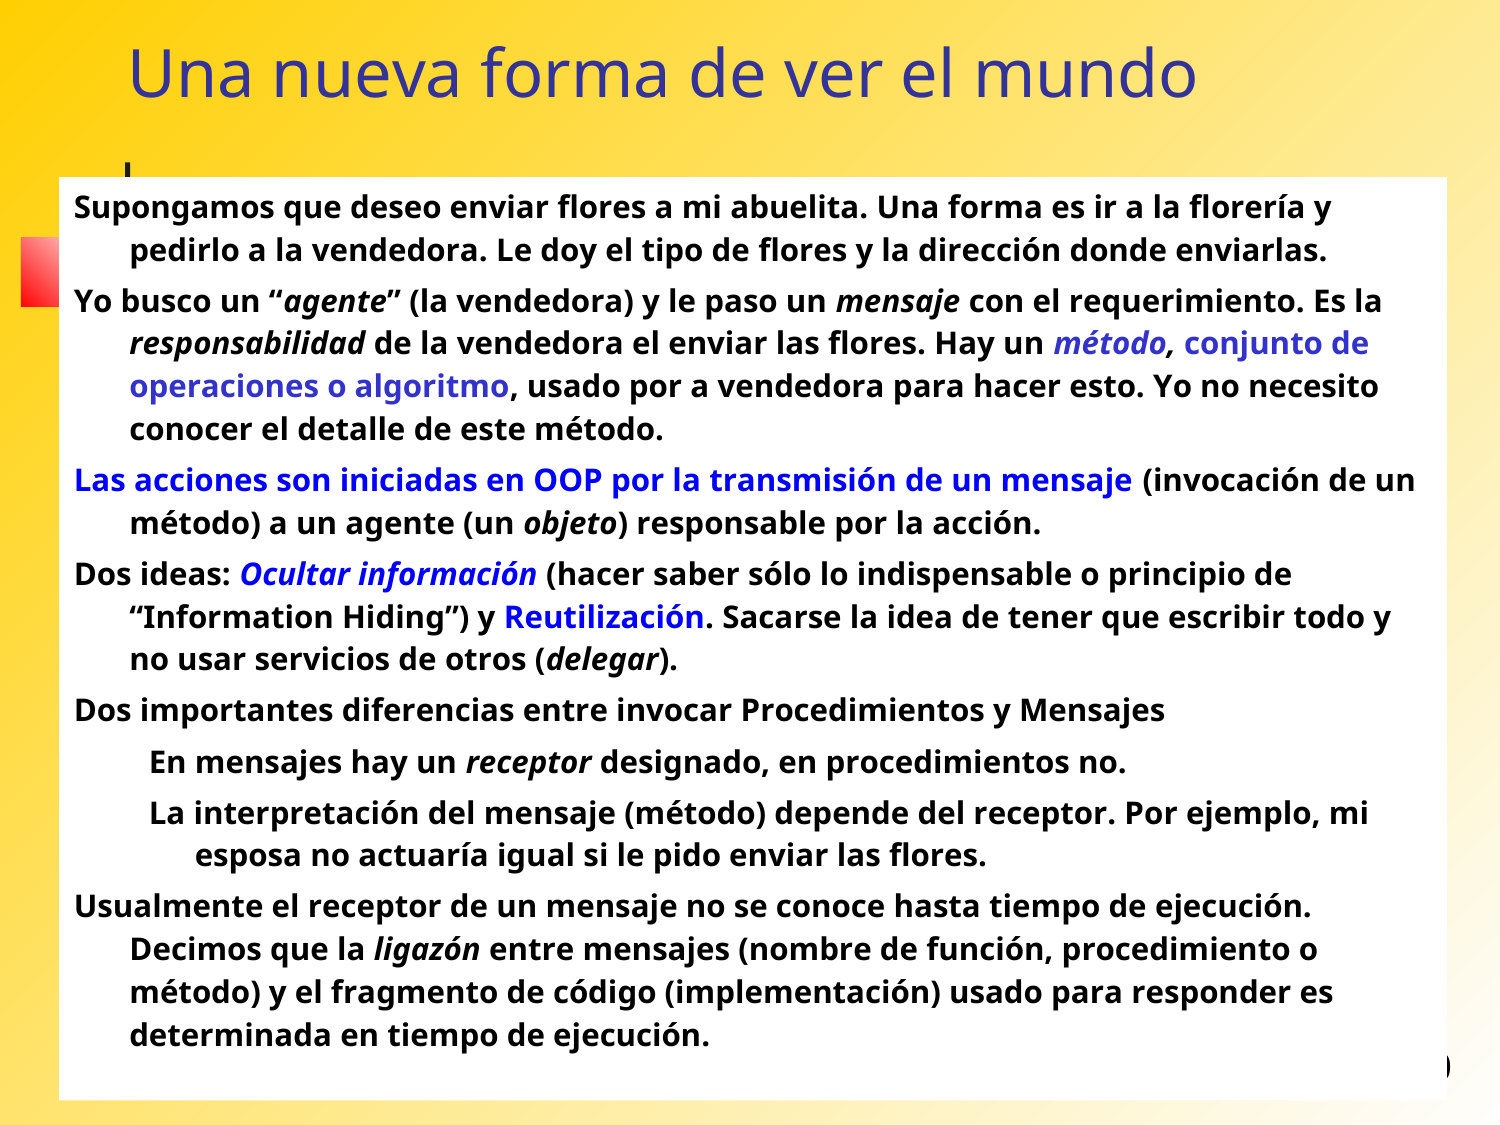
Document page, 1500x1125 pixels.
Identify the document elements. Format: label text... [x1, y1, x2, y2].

list Supongamos que deseo enviar flores a mi abuelita. Una forma es ir a la florería y pedirlo a la vendedora. Le doy el tipo de flores y la dirección donde enviarlas. Yo busco un “agente” (la vendedora) y le paso un mensaje con el requerimiento. Es la responsabilidad de la vendedora el enviar las flores. Hay un método, conjunto de operaciones o algoritmo, usado por a vendedora para hacer esto. Yo no necesito conocer el detalle de este método. Las acciones son iniciadas en OOP por la transmisión de un mensaje (invocación de un método) a un agente (un objeto) responsable por la acción. Dos ideas: Ocultar información (hacer saber sólo lo indispensable o principio de “Information Hiding”) y Reutilización. Sacarse la idea de tener que escribir todo y no usar servicios de otros (delegar). Dos importantes diferencias entre invocar Procedimientos y Mensajes En mensajes hay un receptor designado, en procedimientos no. La interpretación del mensaje (método) depende del receptor. Por ejemplo, mi esposa no actuaría igual si le pido enviar las flores. Usualmente el receptor de un mensaje no se conoce hasta tiempo de ejecución. Decimos que la ligazón entre mensajes (nombre de función, procedimiento o método) y el fragmento de código (implementación) usado para responder es determinada en tiempo de ejecución. [59, 177, 1447, 1101]
title Una nueva forma de ver el mundo [112, 29, 1388, 126]
